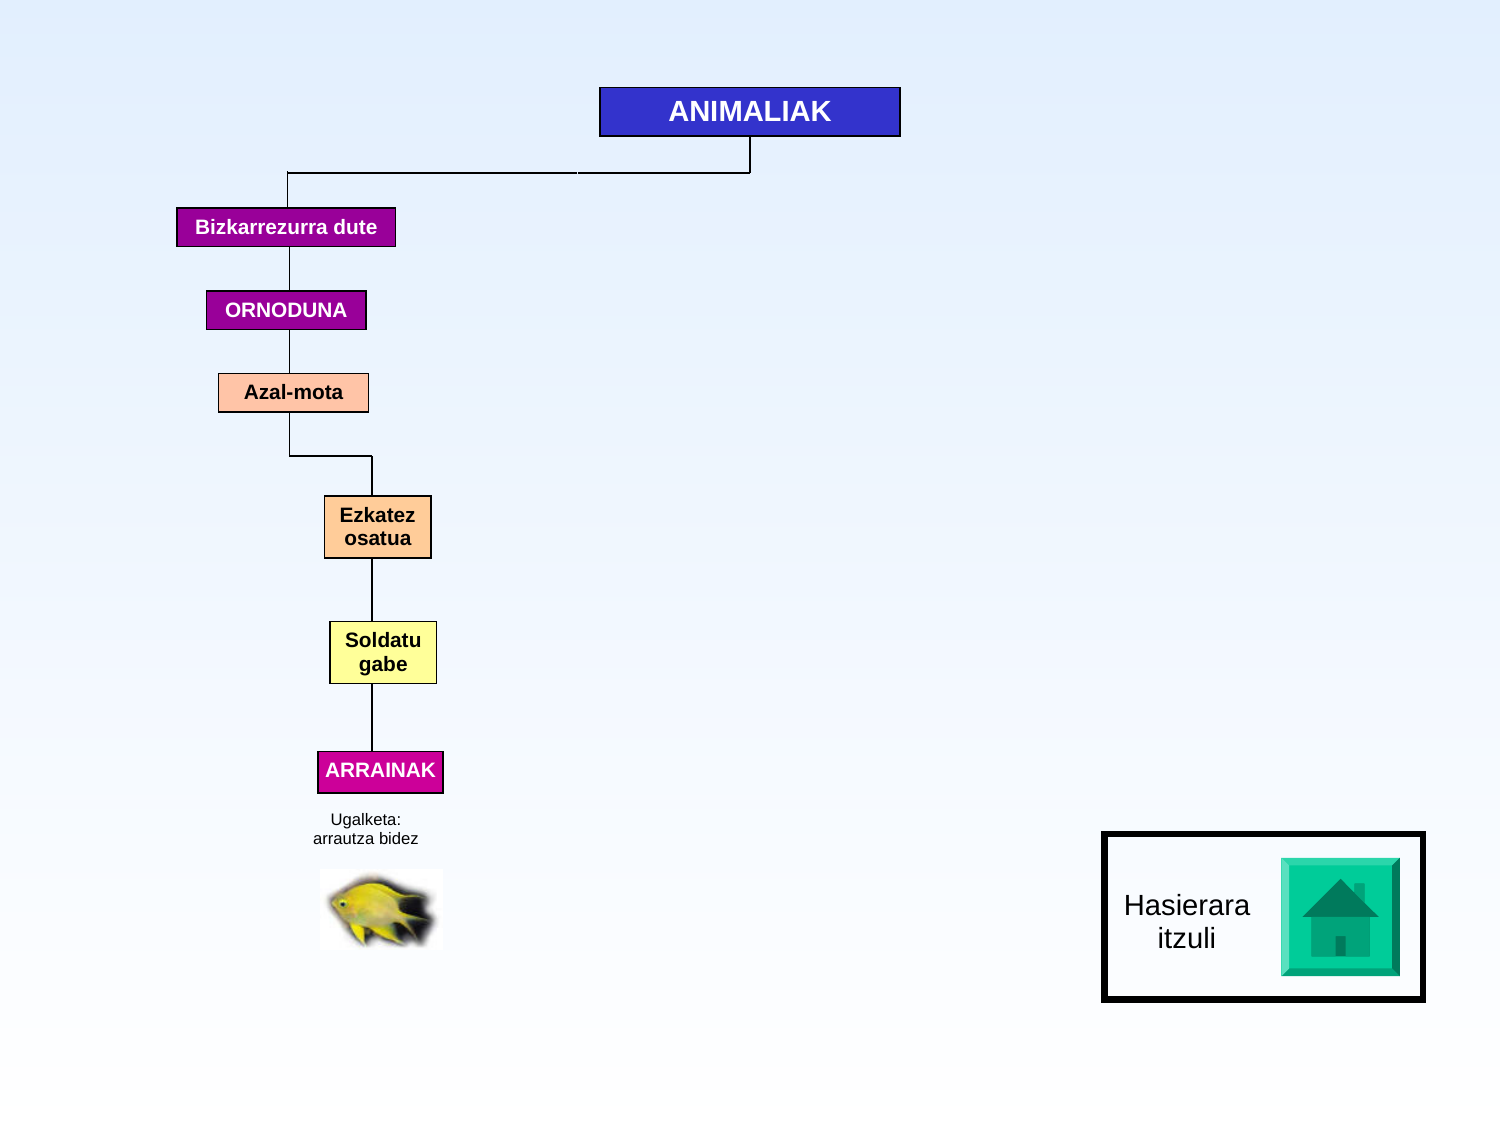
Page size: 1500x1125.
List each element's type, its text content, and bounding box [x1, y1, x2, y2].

text_box Bizkarrezurra dute [177, 207, 396, 247]
text_box ARRAINAK [318, 751, 444, 794]
text_box Soldatu gabe [329, 621, 437, 684]
text_box Hasierara itzuli [1108, 881, 1270, 963]
text_box Ugalketa: arrautza bidez [301, 802, 432, 856]
text_box ORNODUNA [206, 290, 367, 330]
text_box ANIMALIAK [600, 87, 901, 136]
text_box Ezkatez osatua [324, 495, 431, 558]
text_box Azal-mota [218, 373, 369, 413]
picture [320, 869, 443, 951]
